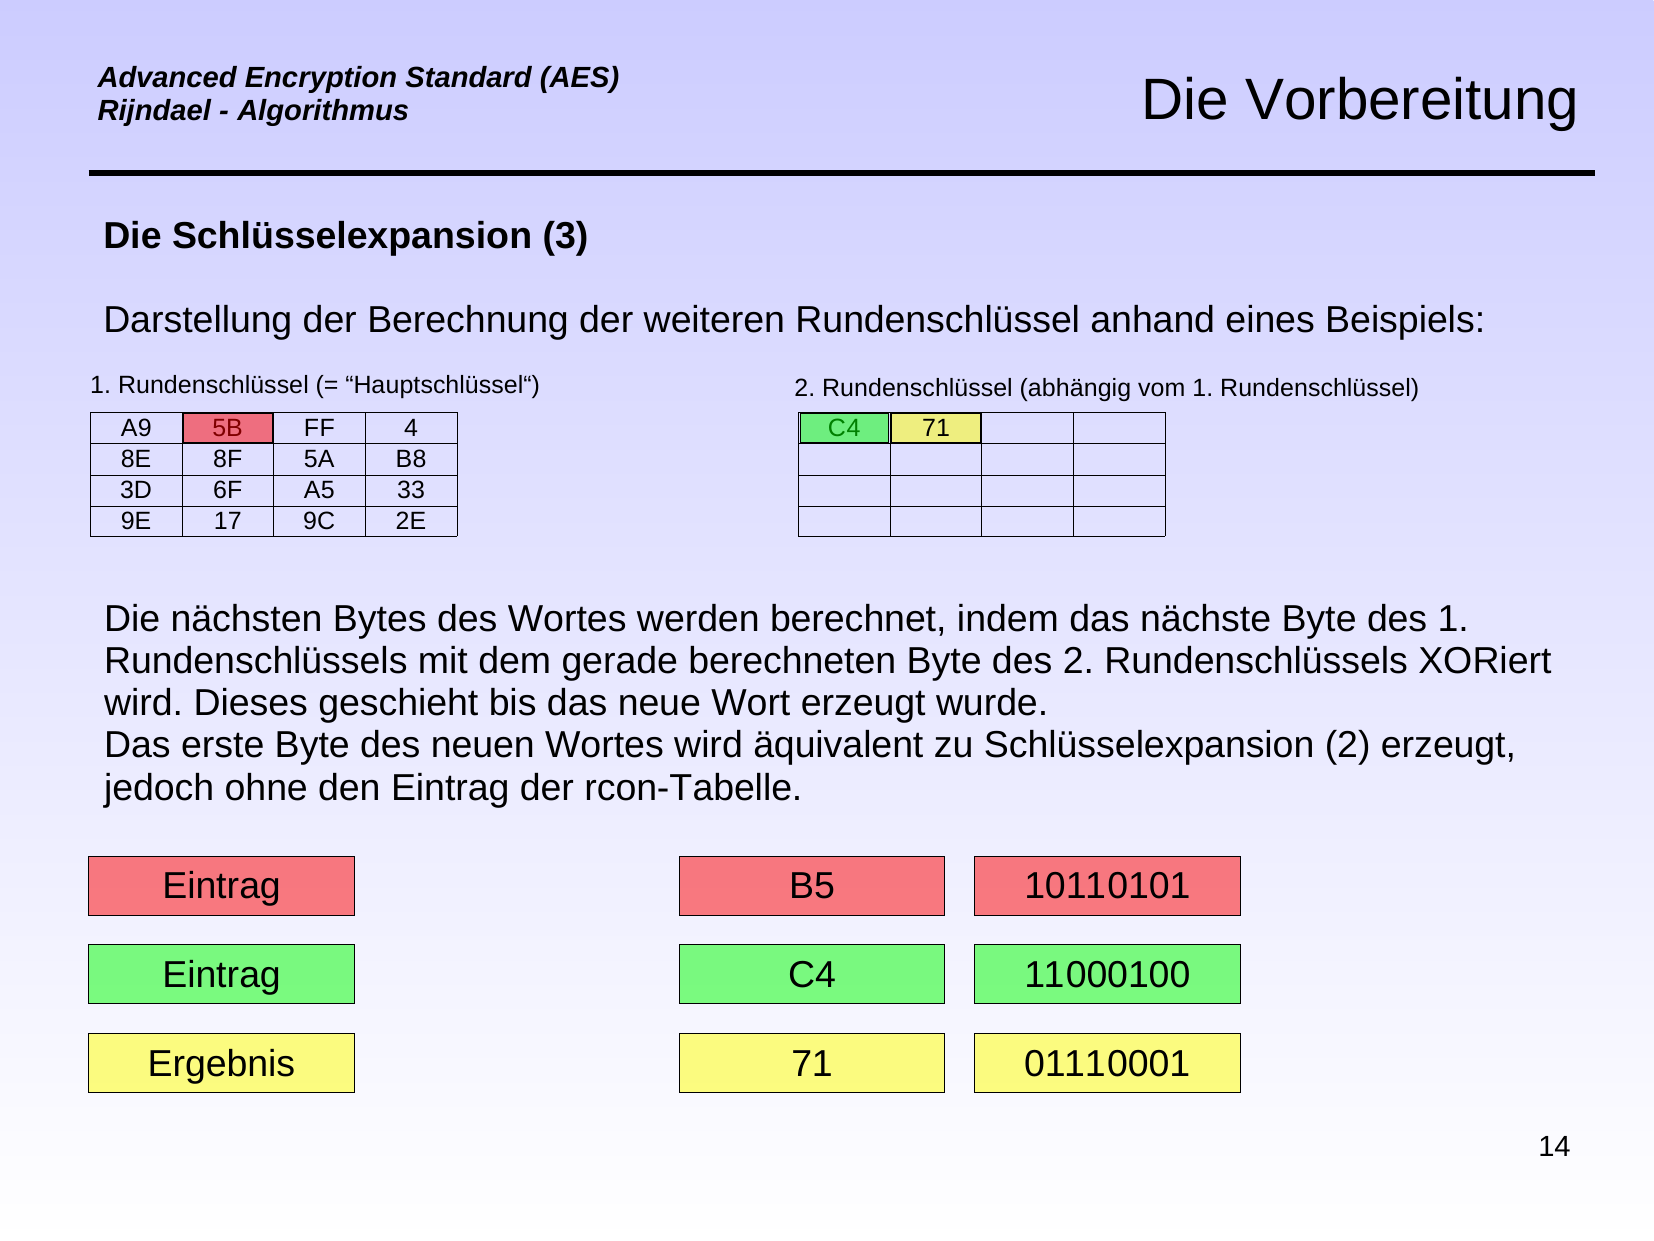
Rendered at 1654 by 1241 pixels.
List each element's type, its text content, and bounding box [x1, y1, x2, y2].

text_box Ergebnis [88, 1033, 355, 1093]
chart [88, 410, 592, 591]
text_box 71 [679, 1033, 945, 1093]
chart [796, 410, 1300, 590]
text_box 1. Rundenschlüssel (= “Hauptschlüssel“) [75, 363, 556, 407]
text_box Die nächsten Bytes des Wortes werden berechnet, indem das nächste Byte des 1. Rundenschlüssels mit dem gerade berechneten Byte des 2. Rundenschlüssels XORiert wird. Dieses geschieht bis das neue Wort erzeugt wurde. Das erste Byte des neuen Wortes wird äquivalent zu Schlüsselexpansion (2) erzeugt, jedoch ohne den Eintrag der rcon-Tabelle. [89, 590, 1595, 816]
text_box Die Vorbereitung [767, 59, 1595, 139]
text_box Eintrag [88, 944, 355, 1004]
text_box Advanced Encryption Standard (AES) Rijndael - Algorithmus [82, 29, 650, 159]
text_box Eintrag [88, 856, 355, 916]
text_box 71 [891, 413, 981, 443]
text_box Die Schlüsselexpansion (3) Darstellung der Berechnung der weiteren Rundenschlüssel anhand eines Beispiels: [88, 206, 1595, 349]
text_box C4 [679, 944, 945, 1004]
text_box 01110001 [974, 1033, 1241, 1093]
text_box B5 [679, 856, 945, 916]
text_box [800, 413, 889, 443]
text_box [183, 413, 273, 443]
text_box 10110101 [974, 856, 1241, 916]
text_box 11000100 [974, 944, 1241, 1004]
text_box 2. Rundenschlüssel (abhängig vom 1. Rundenschlüssel) [779, 366, 1435, 409]
